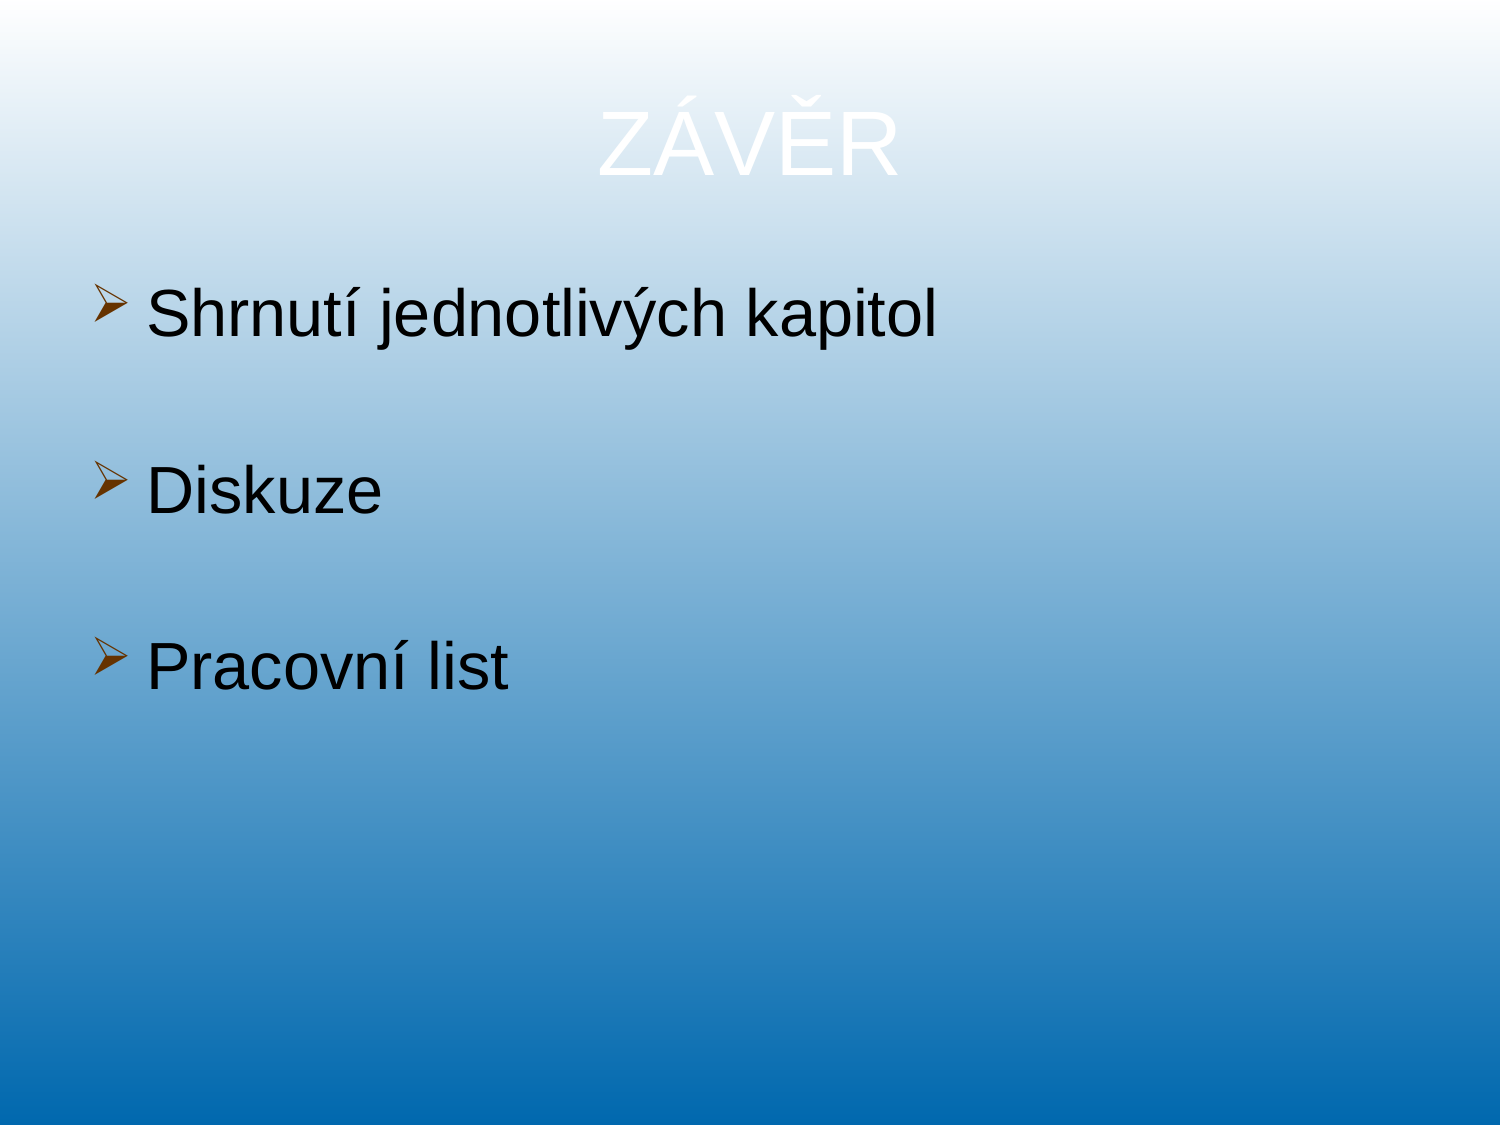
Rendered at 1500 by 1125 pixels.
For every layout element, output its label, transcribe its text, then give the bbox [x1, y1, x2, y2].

list Shrnutí jednotlivých kapitol Diskuze Pracovní list [75, 262, 1426, 1006]
title ZÁVĚR [75, 45, 1426, 233]
